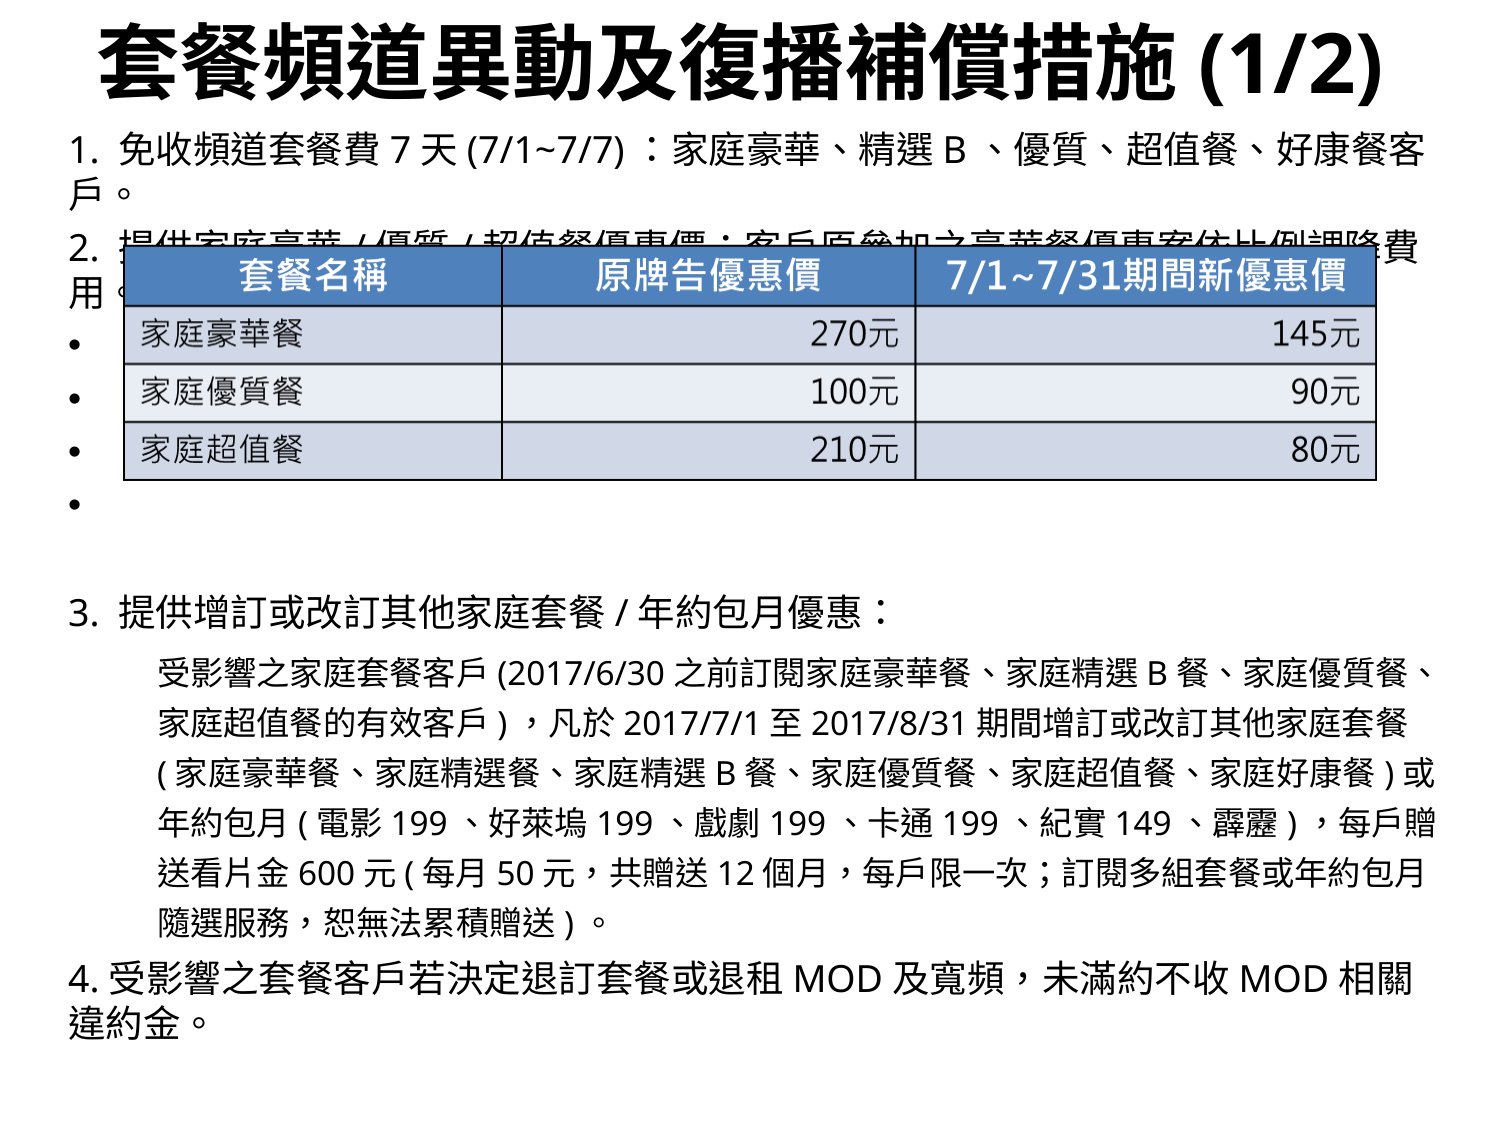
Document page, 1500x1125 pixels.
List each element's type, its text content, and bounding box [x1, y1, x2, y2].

list 1. 免收頻道套餐費7天(7/1~7/7)：家庭豪華、精選B、優質、超值餐、好康餐客戶。 2. 提供家庭豪華/優質/超值餐優惠價：客戶原參加之豪華餐優惠案依比例調降費用。 3. 提供增訂或改訂其他家庭套餐/年約包月優惠： 受影響之家庭套餐客戶(2017/6/30之前訂閱家庭豪華餐、家庭精選B餐、家庭優質餐、家庭超值餐的有效客戶)，凡於2017/7/1至2017/8/31期間增訂或改訂其他家庭套餐(家庭豪華餐、家庭精選餐、家庭精選B餐、家庭優質餐、家庭超值餐、家庭好康餐)或年約包月(電影199、好萊塢199、戲劇199、卡通199、紀實149、霹靂)，每戶贈送看片金600元(每月50元，共贈送12個月，每戶限一次；訂閱多組套餐或年約包月隨選服務，恕無法累積贈送)。 4.受影響之套餐客戶若決定退訂套餐或退租MOD及寬頻，未滿約不收MOD相關違約金。 [53, 118, 1459, 1059]
picture [123, 242, 1377, 490]
title 套餐頻道異動及復播補償措施(1/2) [29, 0, 1452, 126]
